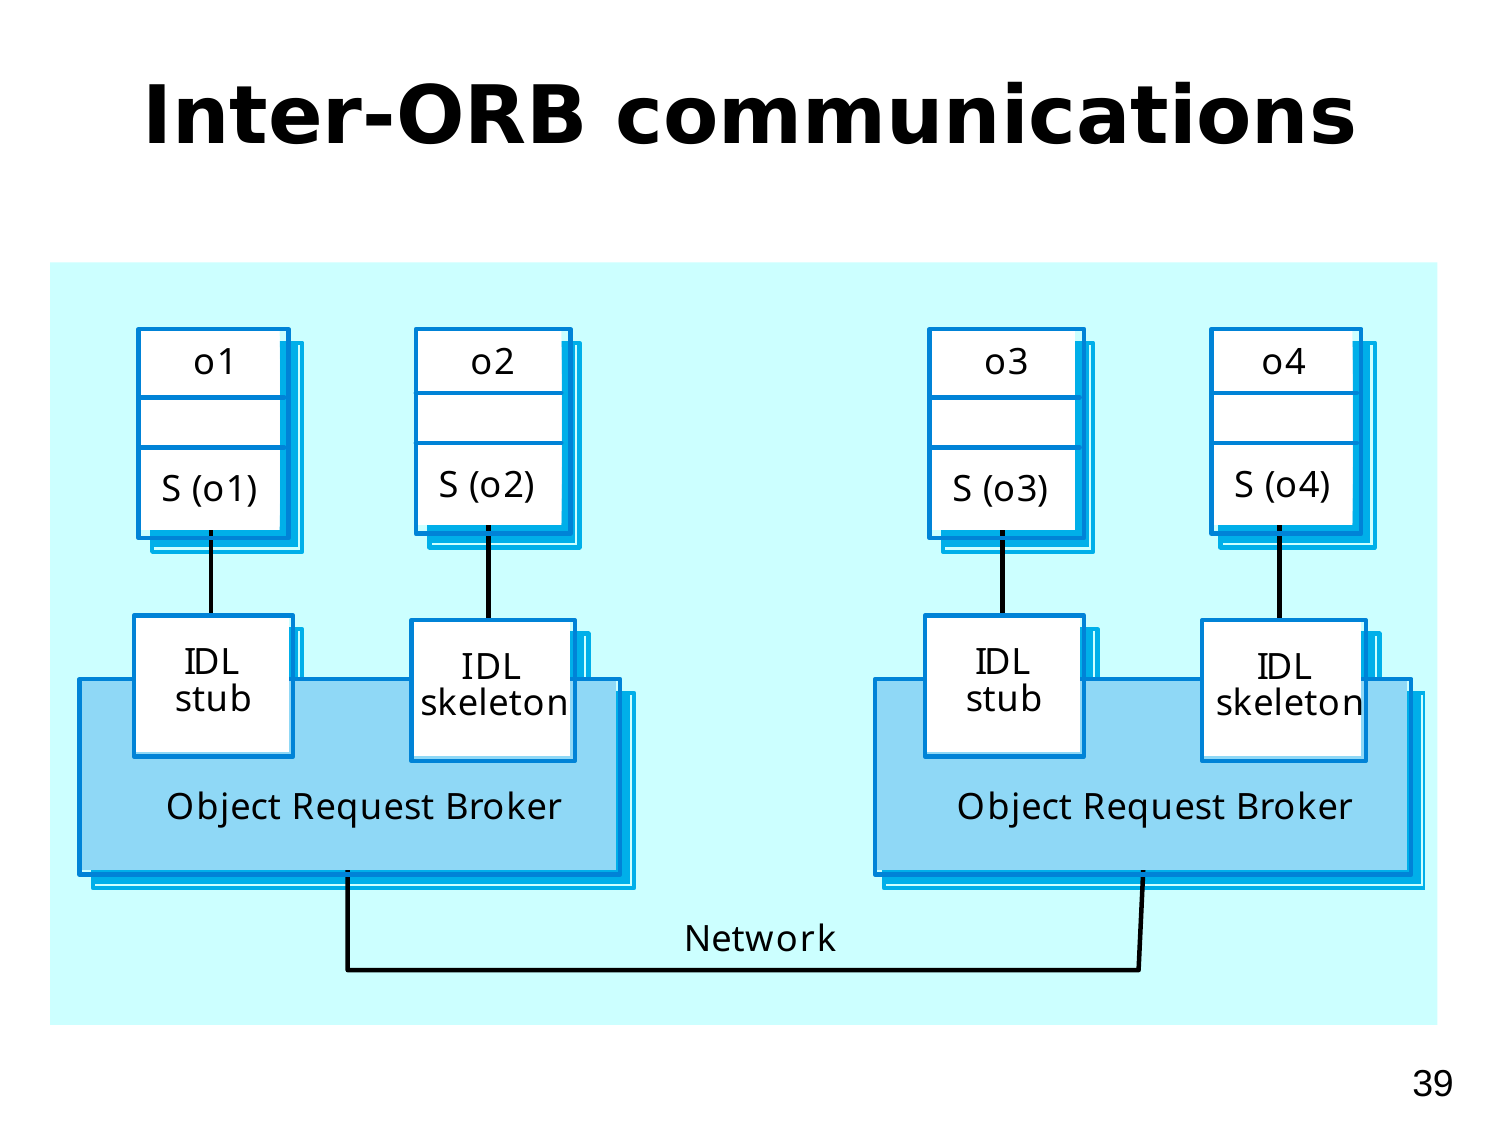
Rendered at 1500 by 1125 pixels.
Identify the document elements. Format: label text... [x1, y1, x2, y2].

picture [74, 324, 1425, 975]
title Inter-ORB communications [75, 44, 1425, 177]
text_box [50, 262, 1438, 1025]
